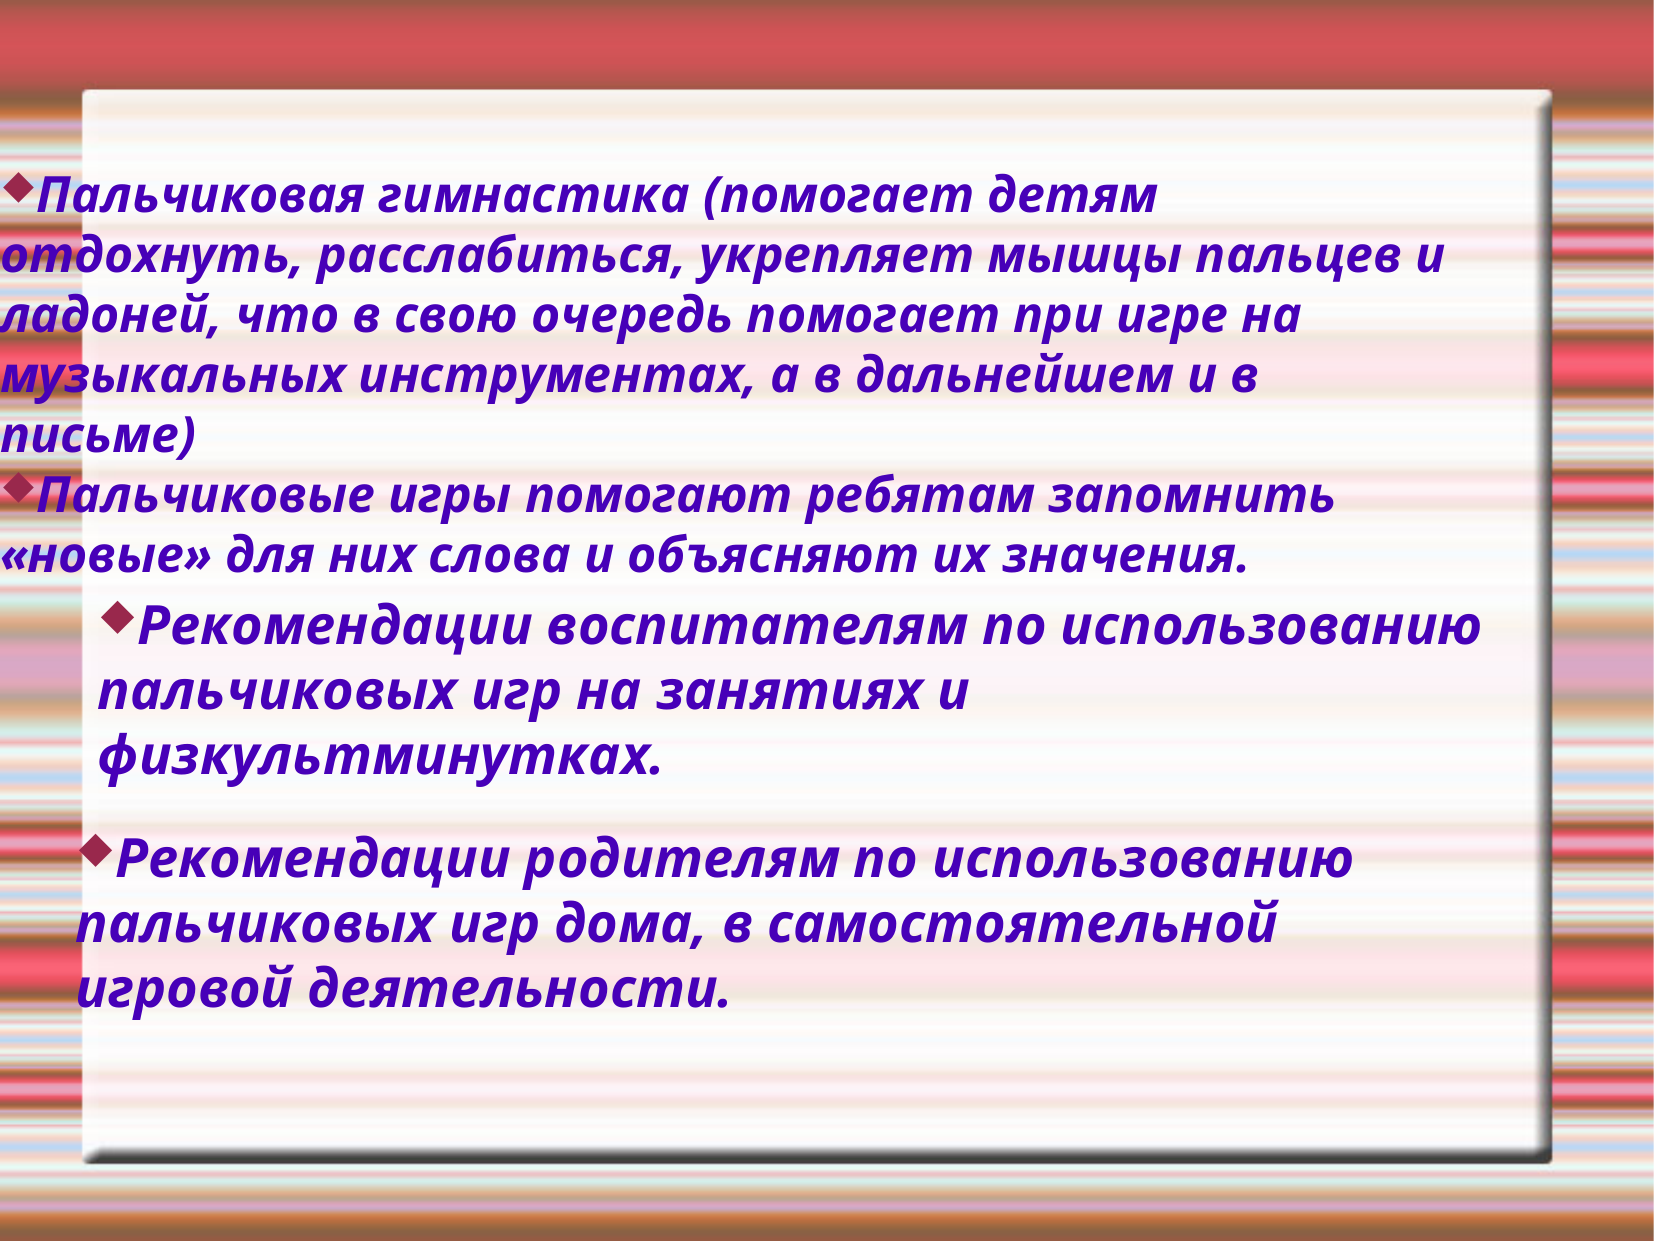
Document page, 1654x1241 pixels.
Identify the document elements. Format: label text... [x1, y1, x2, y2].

text_box Рекомендации родителям по использованию пальчиковых игр дома, в самостоятельной игровой деятельности. [61, 816, 1524, 1026]
list Пальчиковая гимнастика (помогает детям отдохнуть, расслабиться, укрепляет мышцы пальцев и ладоней, что в свою очередь помогает при игре на музыкальных инструментах, а в дальнейшем и в письме) Пальчиковые игры помогают ребятам запомнить «новые» для них слова и объясняют их значения. [0, 162, 1464, 1153]
text_box Рекомендации воспитателям по использованию пальчиковых игр на занятиях и физкультминутках. [83, 583, 1546, 793]
